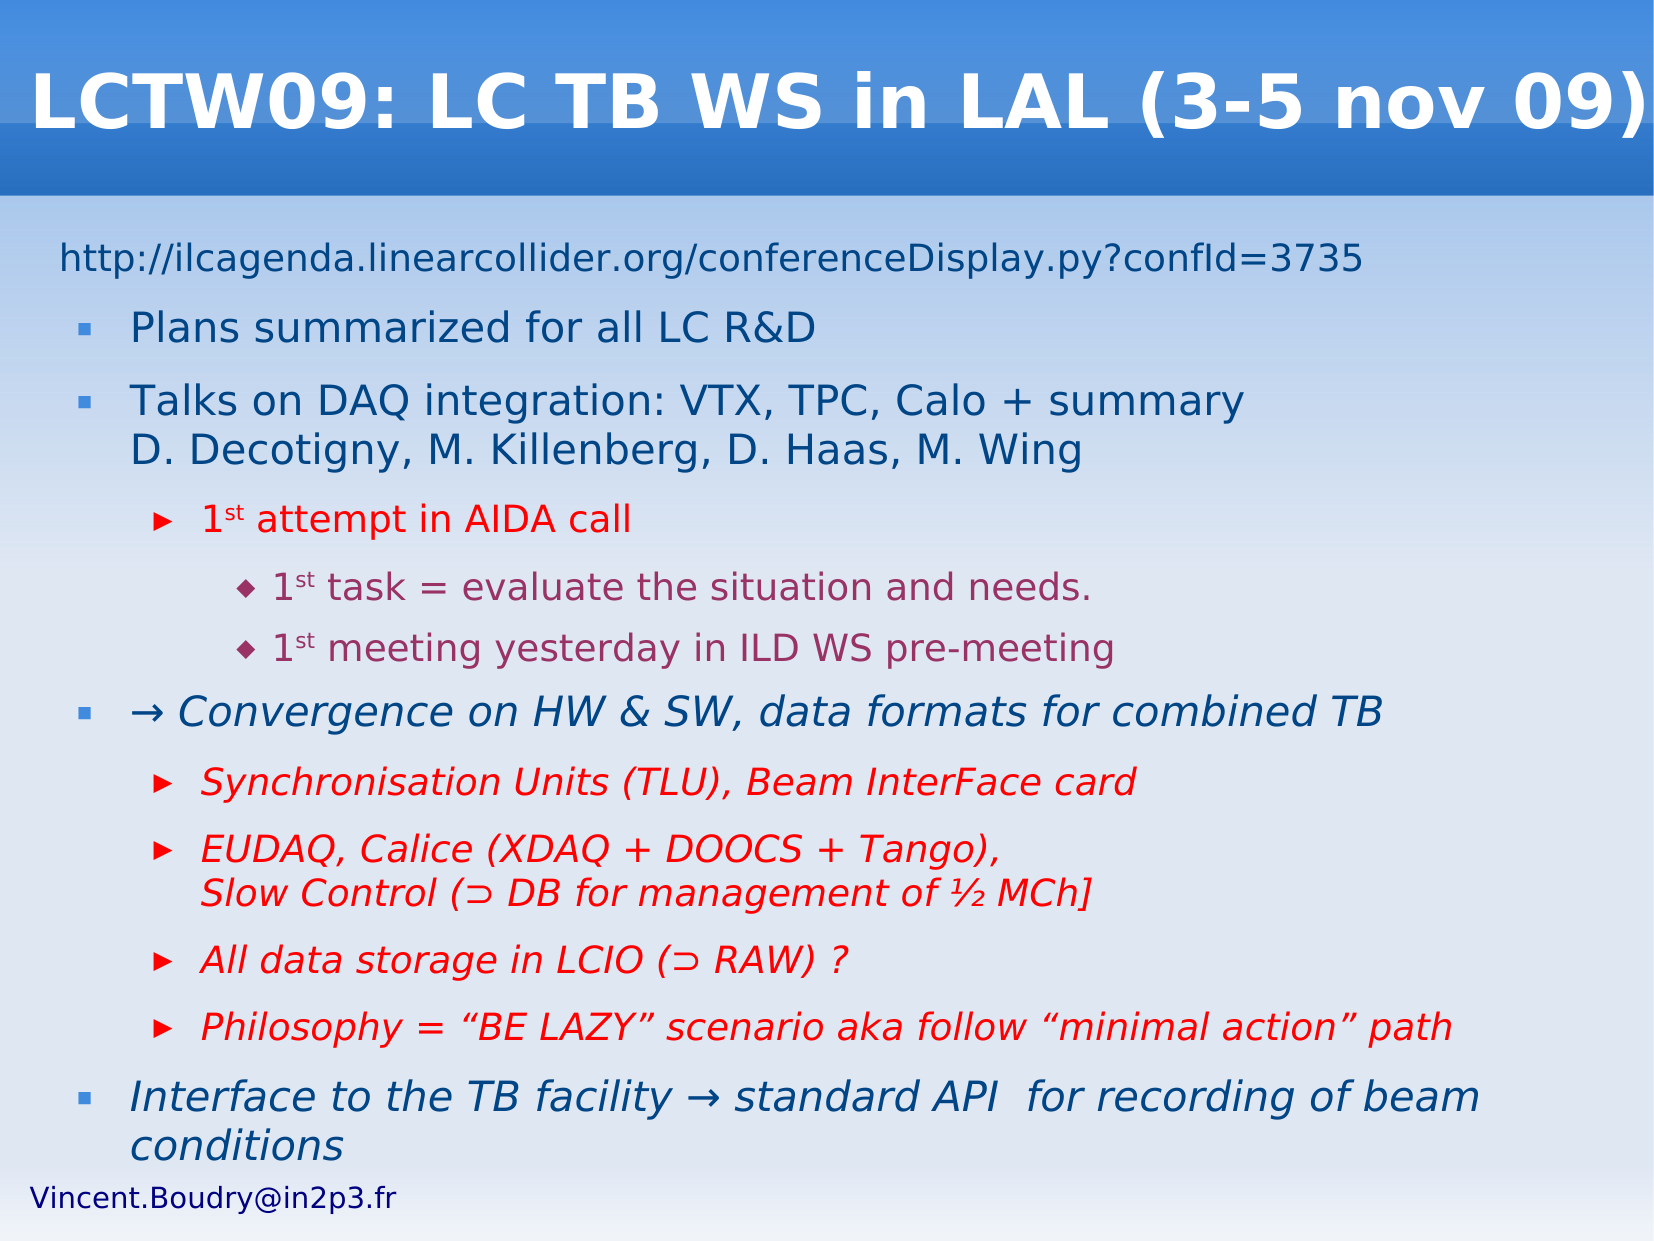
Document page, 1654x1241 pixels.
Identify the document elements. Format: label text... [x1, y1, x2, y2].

picture [0, 0, 1654, 1241]
list http://ilcagenda.linearcollider.org/conferenceDisplay.py?confId=3735 Plans summarized for all LC R&D Talks on DAQ integration: VTX, TPC, Calo + summary D. Decotigny, M. Killenberg, D. Haas, M. Wing 1st attempt in AIDA call 1st task = evaluate the situation and needs. 1st meeting yesterday in ILD WS pre-meeting → Convergence on HW & SW, data formats for combined TB Synchronisation Units (TLU), Beam InterFace card EUDAQ, Calice (XDAQ + DOOCS + Tango), Slow Control (⊃ DB for management of ½ MCh] All data storage in LCIO (⊃ RAW) ? Philosophy = “BE LAZY” scenario aka follow “minimal action” path Interface to the TB facility → standard API for recording of beam conditions [59, 236, 1595, 1173]
title LCTW09: LC TB WS in LAL (3-5 nov 09) [29, 7, 1654, 200]
